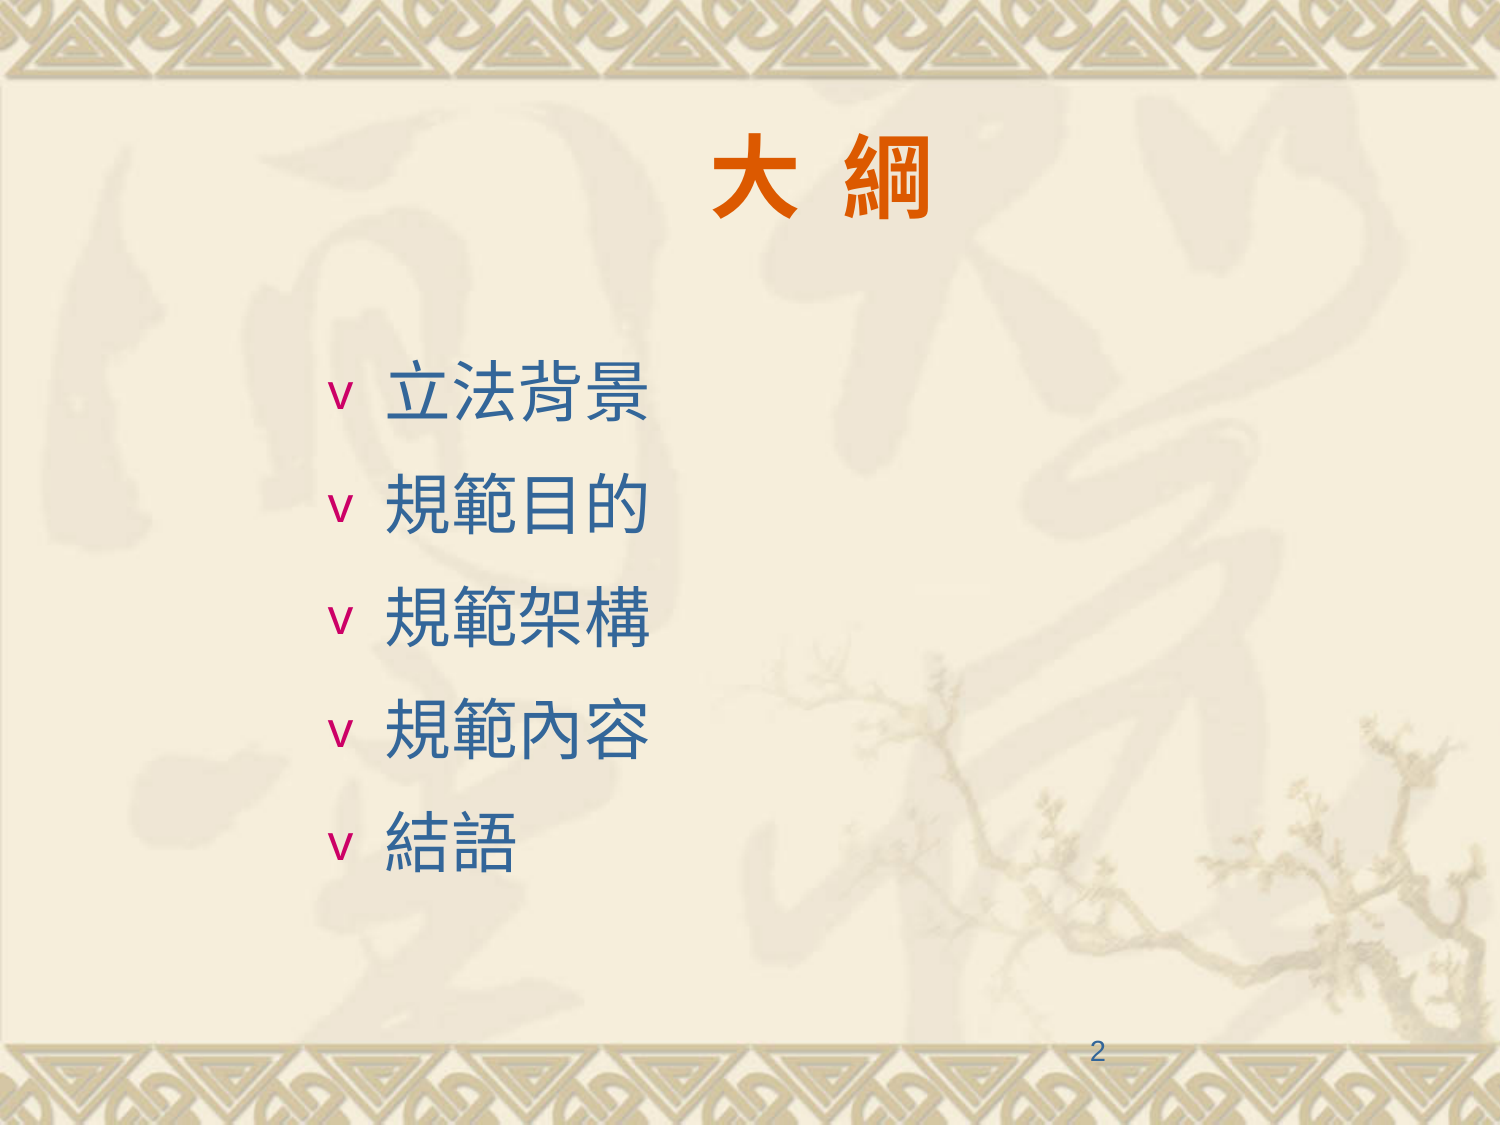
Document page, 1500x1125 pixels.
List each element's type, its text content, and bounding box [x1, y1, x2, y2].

list 立法背景 規範目的 規範架構 規範內容 結語 [312, 326, 1175, 1071]
text_box [1074, 1024, 1451, 1103]
title 大 綱 [193, 99, 1451, 251]
